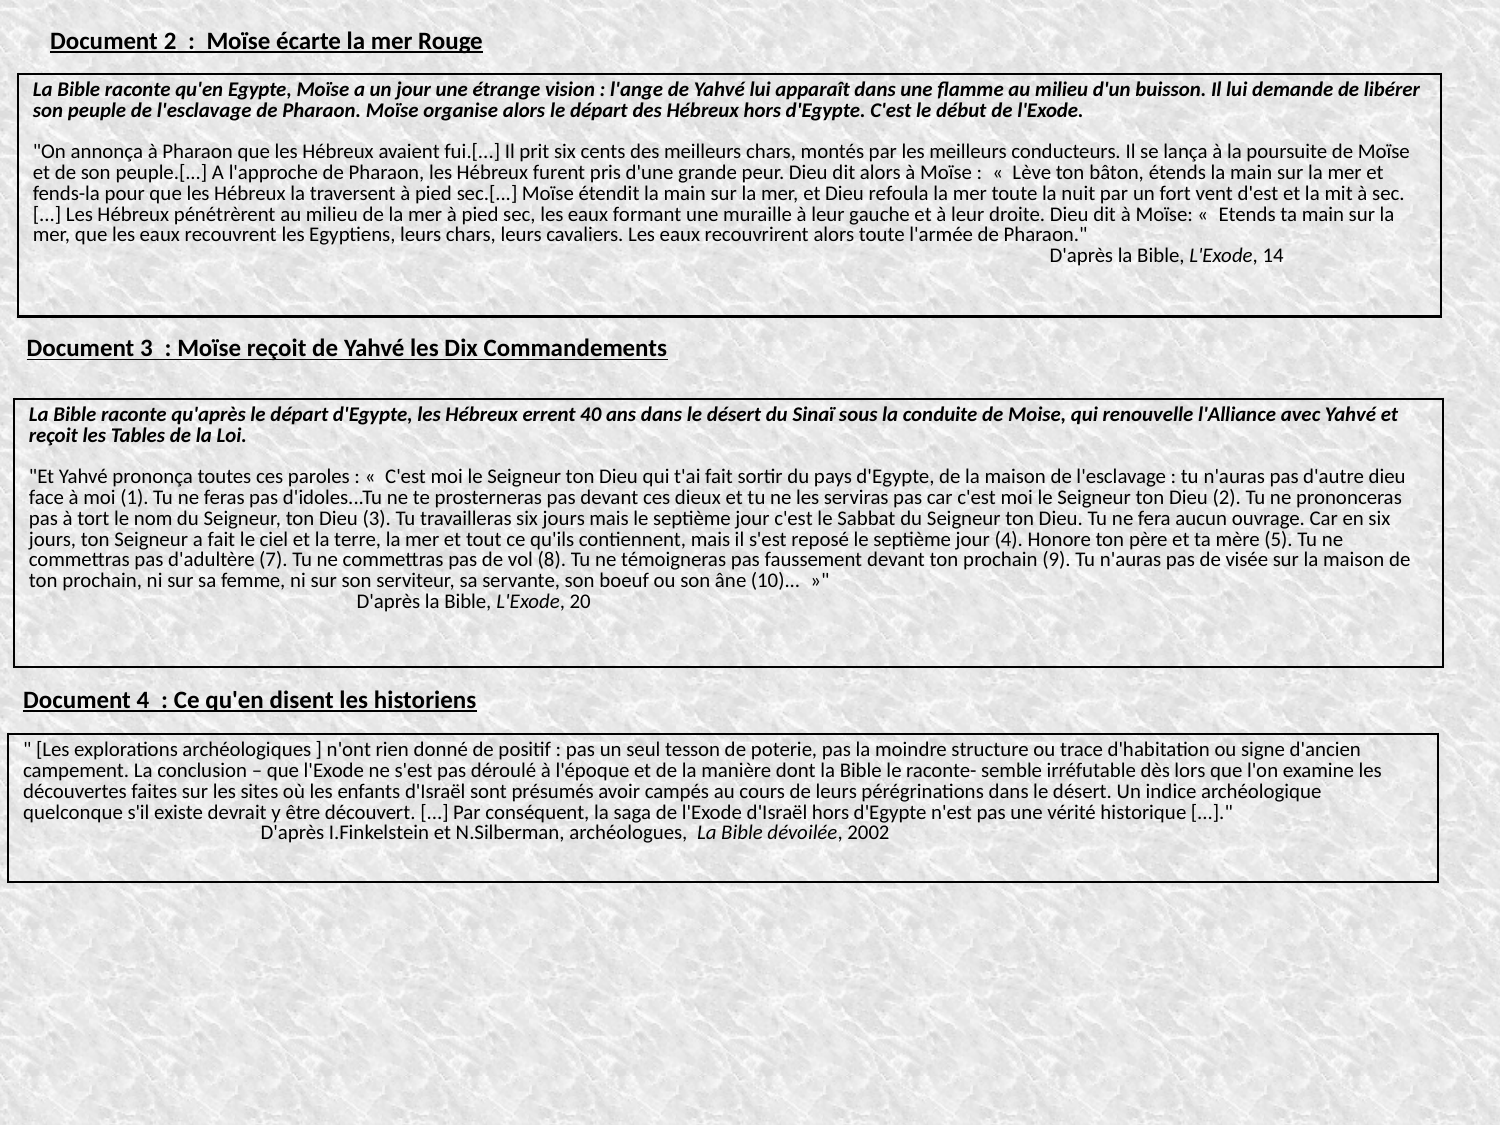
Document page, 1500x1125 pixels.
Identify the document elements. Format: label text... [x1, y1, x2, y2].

picture [0, 0, 1500, 1125]
text_box Document 4 : Ce qu'en disent les historiens [8, 640, 1273, 728]
table_header " [Les explorations archéologiques ] n'ont rien donné de positif : pas un seul tesson de poterie, pas la moindre structure ou trace d'habitation ou signe d'ancien campement. La conclusion – que l'Exode ne s'est pas déroulé à l'époque et de la manière dont la Bible le raconte- semble irréfutable dès lors que l'on examine les découvertes faites sur les sites où les enfants d'Israël sont présumés avoir campés au cours de leurs pérégrinations dans le désert. Un indice archéologique quelconque s'il existe devrait y être découvert. [...] Par conséquent, la saga de l'Exode d'Israël hors d'Egypte n'est pas une vérité historique [...]." D'après I.Finkelstein et N.Silberman, archéologues, La Bible dévoilée, 2002 [9, 735, 1437, 881]
text_box Document 3 : Moïse reçoit de Yahvé les Dix Commandements [11, 330, 1371, 419]
text_box Document 2 : Moïse écarte la mer Rouge [35, 23, 1217, 69]
table_header La Bible raconte qu'en Egypte, Moïse a un jour une étrange vision : l'ange de Yahvé lui apparaît dans une flamme au milieu d'un buisson. Il lui demande de libérer son peuple de l'esclavage de Pharaon. Moïse organise alors le départ des Hébreux hors d'Egypte. C'est le début de l'Exode. "On annonça à Pharaon que les Hébreux avaient fui.[...] Il prit six cents des meilleurs chars, montés par les meilleurs conducteurs. Il se lança à la poursuite de Moïse et de son peuple.[...] A l'approche de Pharaon, les Hébreux furent pris d'une grande peur. Dieu dit alors à Moïse : « Lève ton bâton, étends la main sur la mer et fends-la pour que les Hébreux la traversent à pied sec.[...] Moïse étendit la main sur la mer, et Dieu refoula la mer toute la nuit par un fort vent d'est et la mit à sec.[...] Les Hébreux pénétrèrent au milieu de la mer à pied sec, les eaux formant une muraille à leur gauche et à leur droite. Dieu dit à Moïse: « Etends ta main sur la mer, que les eaux recouvrent les Egyptiens, leurs chars, leurs cavaliers. Les eaux recouvrirent alors toute l'armée de Pharaon." D'après la Bible, L'Exode, 14 [19, 75, 1440, 315]
table_header La Bible raconte qu'après le départ d'Egypte, les Hébreux errent 40 ans dans le désert du Sinaï sous la conduite de Moise, qui renouvelle l'Alliance avec Yahvé et reçoit les Tables de la Loi. "Et Yahvé prononça toutes ces paroles : « C'est moi le Seigneur ton Dieu qui t'ai fait sortir du pays d'Egypte, de la maison de l'esclavage : tu n'auras pas d'autre dieu face à moi (1). Tu ne feras pas d'idoles...Tu ne te prosterneras pas devant ces dieux et tu ne les serviras pas car c'est moi le Seigneur ton Dieu (2). Tu ne prononceras pas à tort le nom du Seigneur, ton Dieu (3). Tu travailleras six jours mais le septième jour c'est le Sabbat du Seigneur ton Dieu. Tu ne fera aucun ouvrage. Car en six jours, ton Seigneur a fait le ciel et la terre, la mer et tout ce qu'ils contiennent, mais il s'est reposé le septième jour (4). Honore ton père et ta mère (5). Tu ne commettras pas d'adultère (7). Tu ne commettras pas de vol (8). Tu ne témoigneras pas faussement devant ton prochain (9). Tu n'auras pas de visée sur la maison de ton prochain, ni sur sa femme, ni sur son serviteur, sa servante, son boeuf ou son âne (10)... »" D'après la Bible, L'Exode, 20 [15, 400, 1442, 666]
